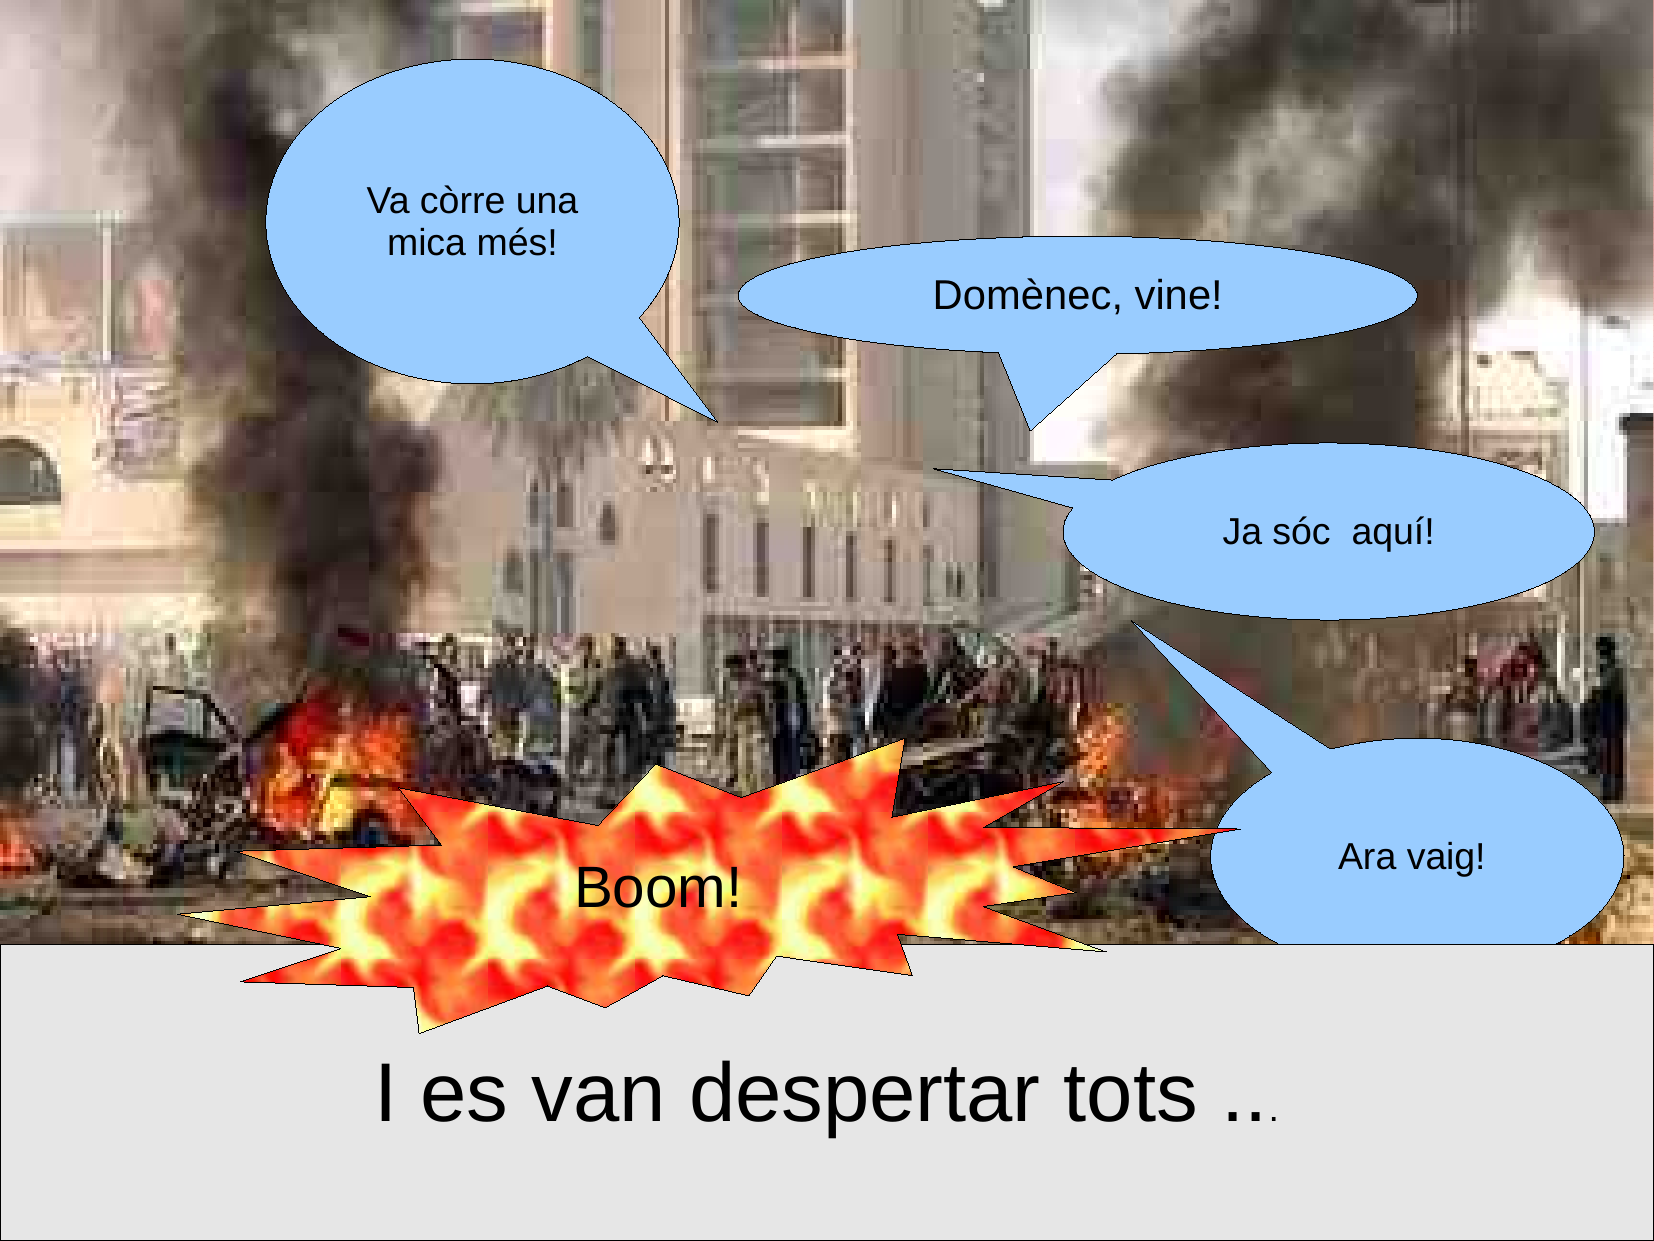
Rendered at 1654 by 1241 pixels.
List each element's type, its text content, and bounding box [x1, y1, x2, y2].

picture [987, 834, 1277, 944]
text_box I es van despertar tots ... [0, 944, 1654, 1241]
text_box Ara vaig! [1131, 620, 1625, 944]
text_box Va còrre una mica més! [265, 59, 718, 423]
picture [899, 935, 1000, 944]
text_box Domènec, vine! [738, 236, 1418, 431]
text_box Ja sóc aquí! [933, 442, 1595, 621]
text_box Boom! [177, 738, 1241, 1034]
picture [0, 0, 1654, 944]
